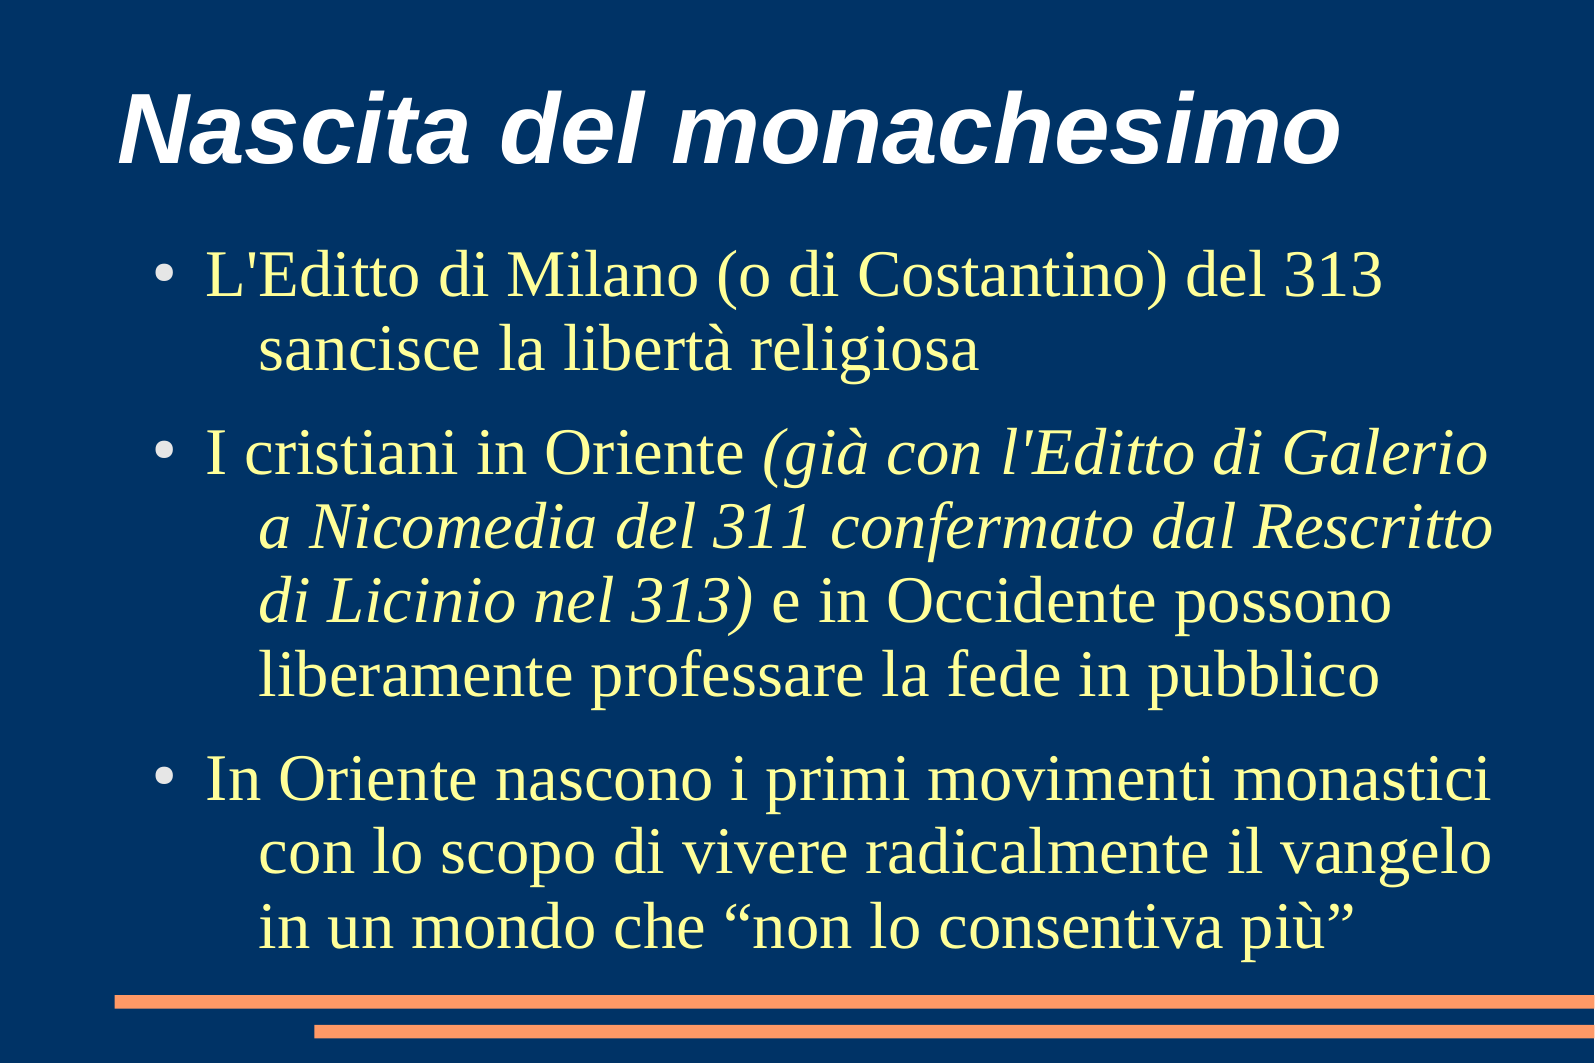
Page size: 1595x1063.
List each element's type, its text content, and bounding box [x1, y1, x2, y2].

list L'Editto di Milano (o di Costantino) del 313 sancisce la libertà religiosa I cristiani in Oriente (già con l'Editto di Galerio a Nicomedia del 311 confermato dal Rescritto di Licinio nel 313) e in Occidente possono liberamente professare la fede in pubblico In Oriente nascono i primi movimenti monastici con lo scopo di vivere radicalmente il vangelo in un mondo che “non lo consentiva più” [117, 237, 1505, 963]
title Nascita del monachesimo [117, 39, 1479, 218]
